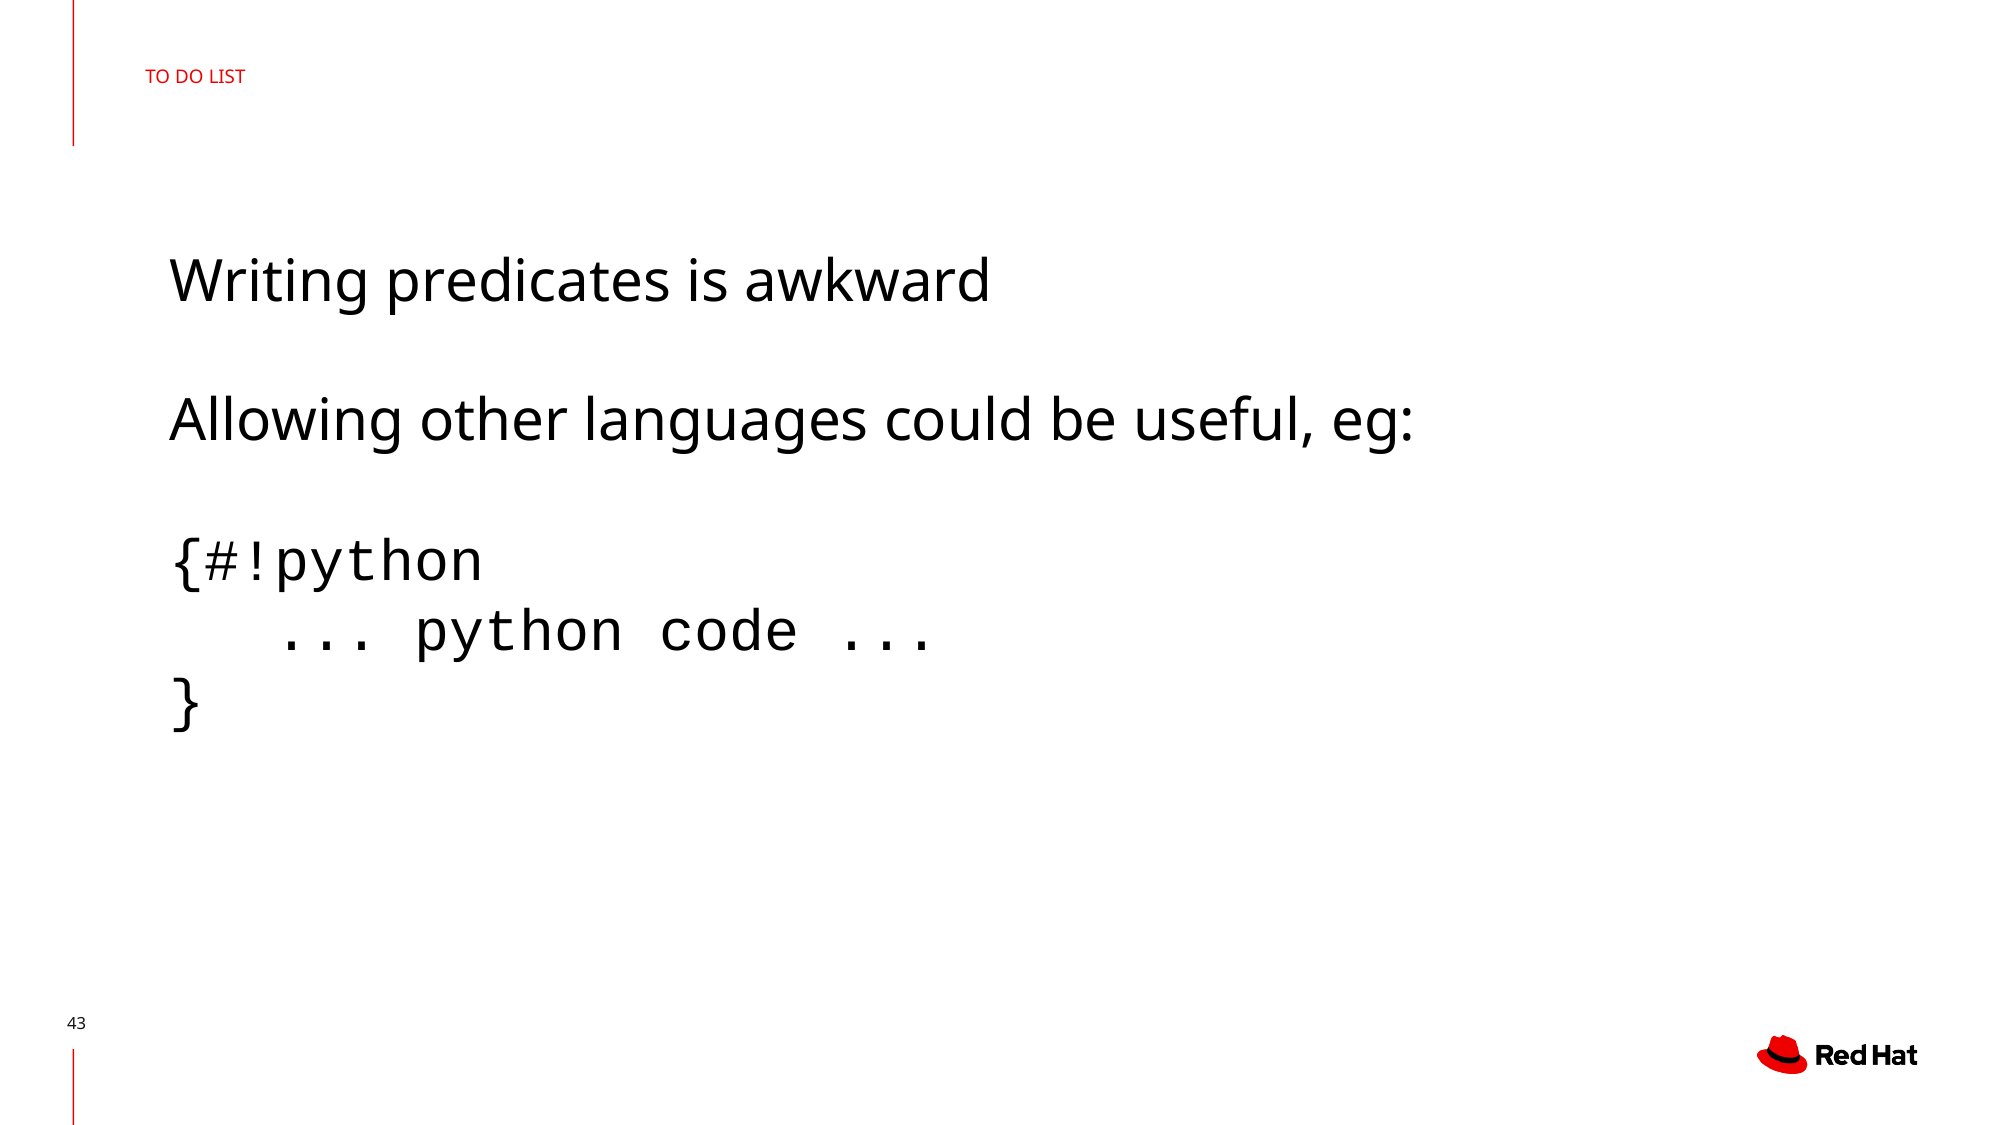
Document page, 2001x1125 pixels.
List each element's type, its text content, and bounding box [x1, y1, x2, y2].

picture [1757, 1035, 1918, 1074]
text_box Writing predicates is awkward Allowing other languages could be useful, eg: {#!python ... python code ... } [154, 235, 1807, 810]
text_box TO DO LIST [73, 9, 918, 144]
